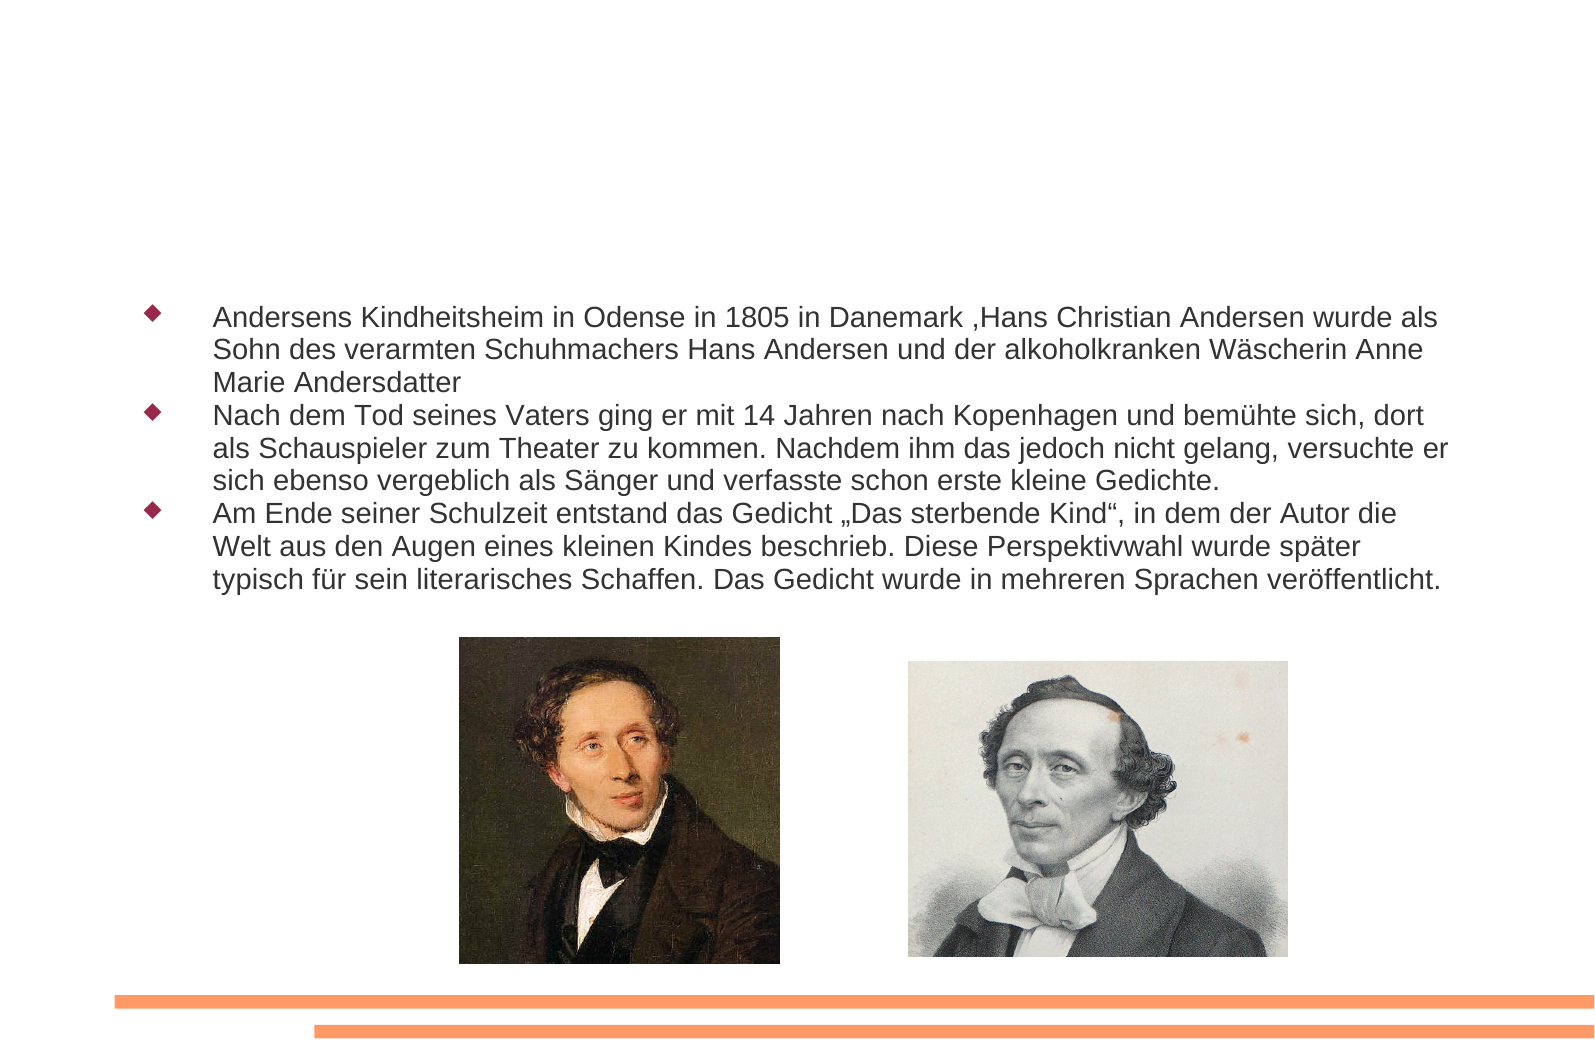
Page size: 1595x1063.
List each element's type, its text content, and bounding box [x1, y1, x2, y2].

picture [908, 661, 1288, 957]
picture [459, 637, 780, 964]
list Andersens Kindheitsheim in Odense in 1805 in Danemark ,Hans Christian Andersen wurde als Sohn des verarmten Schuhmachers Hans Andersen und der alkoholkranken Wäscherin Anne Marie Andersdatter Nach dem Tod seines Vaters ging er mit 14 Jahren nach Kopenhagen und bemühte sich, dort als Schauspieler zum Theater zu kommen. Nachdem ihm das jedoch nicht gelang, versuchte er sich ebenso vergeblich als Sänger und verfasste schon erste kleine Gedichte. Am Ende seiner Schulzeit entstand das Gedicht „Das sterbende Kind“, in dem der Autor die Welt aus den Augen eines kleinen Kindes beschrieb. Diese Perspektivwahl wurde später typisch für sein literarisches Schaffen. Das Gedicht wurde in mehreren Sprachen veröffentlicht. [130, 300, 1462, 971]
